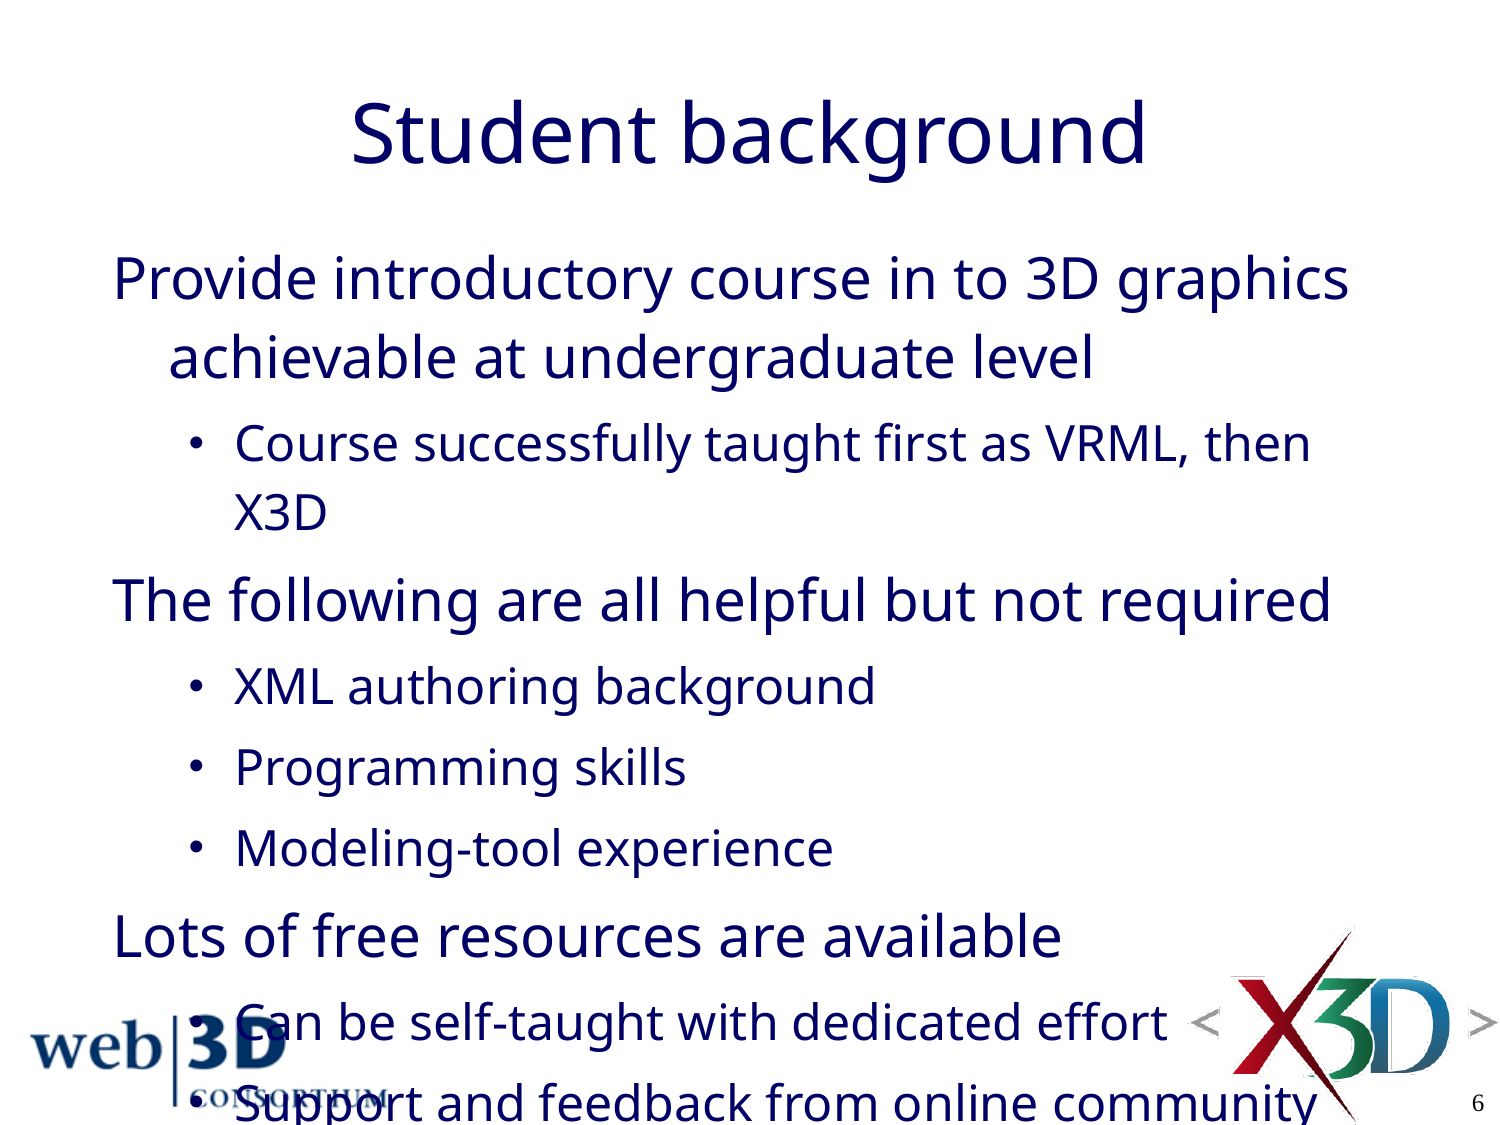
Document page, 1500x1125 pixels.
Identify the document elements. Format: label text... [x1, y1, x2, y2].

picture [332, 1097, 346, 1118]
picture [1187, 926, 1500, 1125]
list Provide introductory course in to 3D graphics achievable at undergraduate level Course successfully taught first as VRML, then X3D The following are all helpful but not required XML authoring background Programming skills Modeling-tool experience Lots of free resources are available Can be self-taught with dedicated effort Support and feedback from online community [112, 237, 1388, 986]
title Student background [112, 37, 1388, 226]
picture [361, 1097, 377, 1118]
picture [301, 1097, 315, 1118]
picture [12, 998, 413, 1118]
